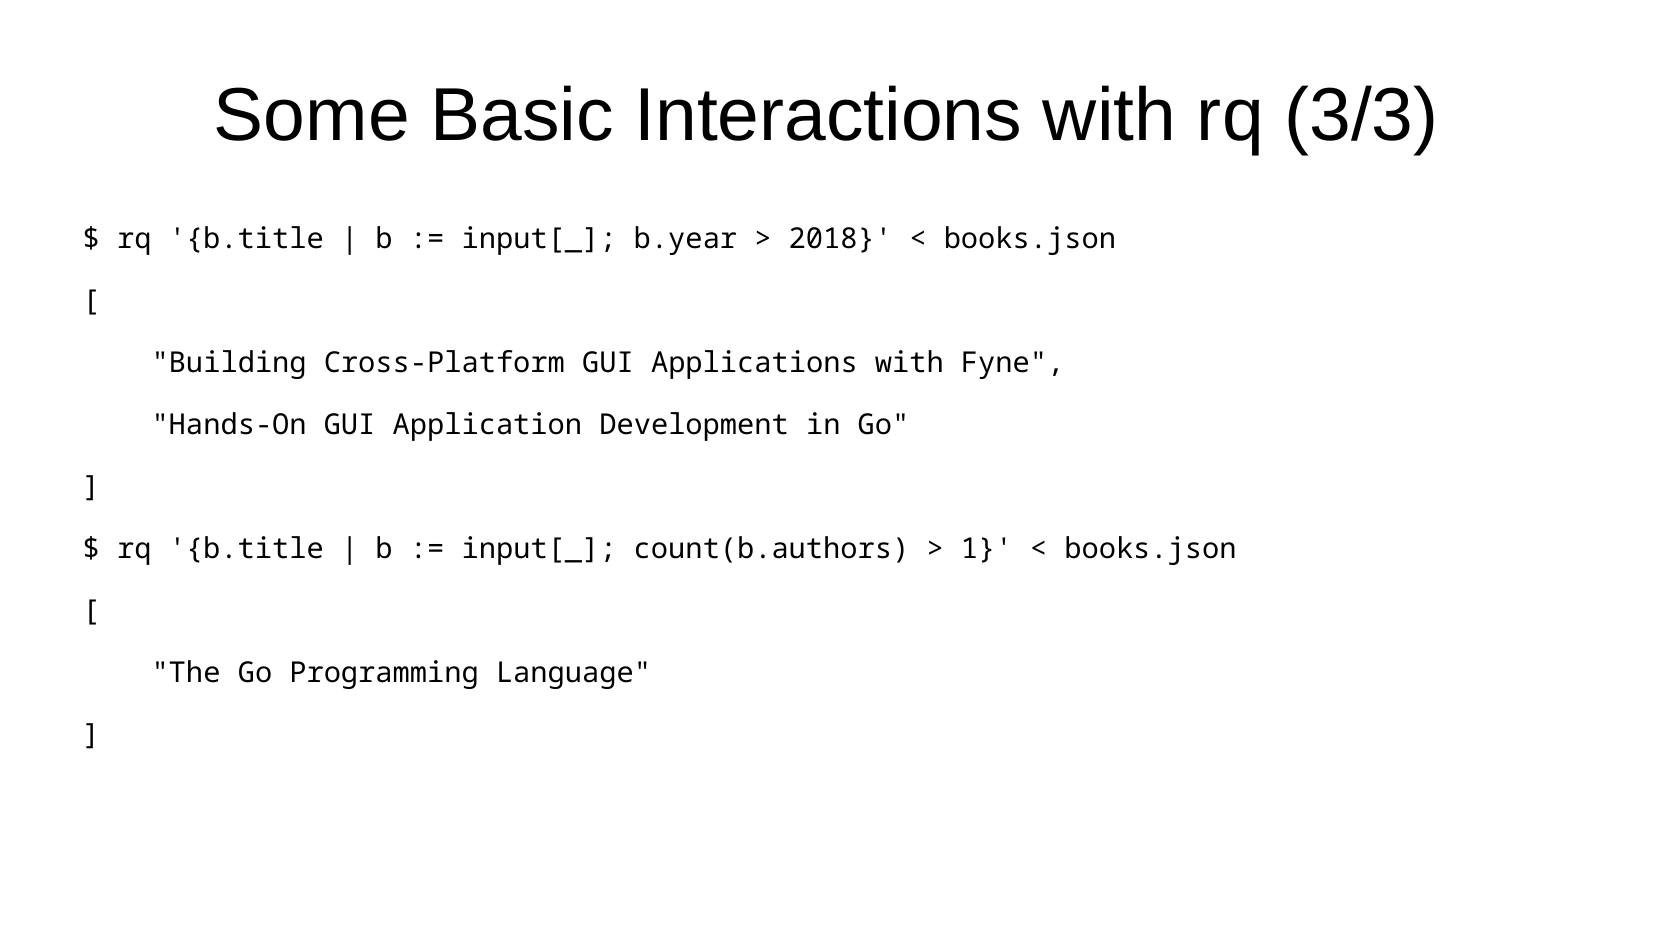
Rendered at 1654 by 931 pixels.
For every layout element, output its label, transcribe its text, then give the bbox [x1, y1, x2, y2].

list $ rq '{b.title | b := input[_]; b.year > 2018}' < books.json [ "Building Cross-Platform GUI Applications with Fyne", "Hands-On GUI Application Development in Go" ] $ rq '{b.title | b := input[_]; count(b.authors) > 1}' < books.json [ "The Go Programming Language" ] [82, 217, 1571, 758]
title Some Basic Interactions with rq (3/3) [82, 37, 1571, 193]
